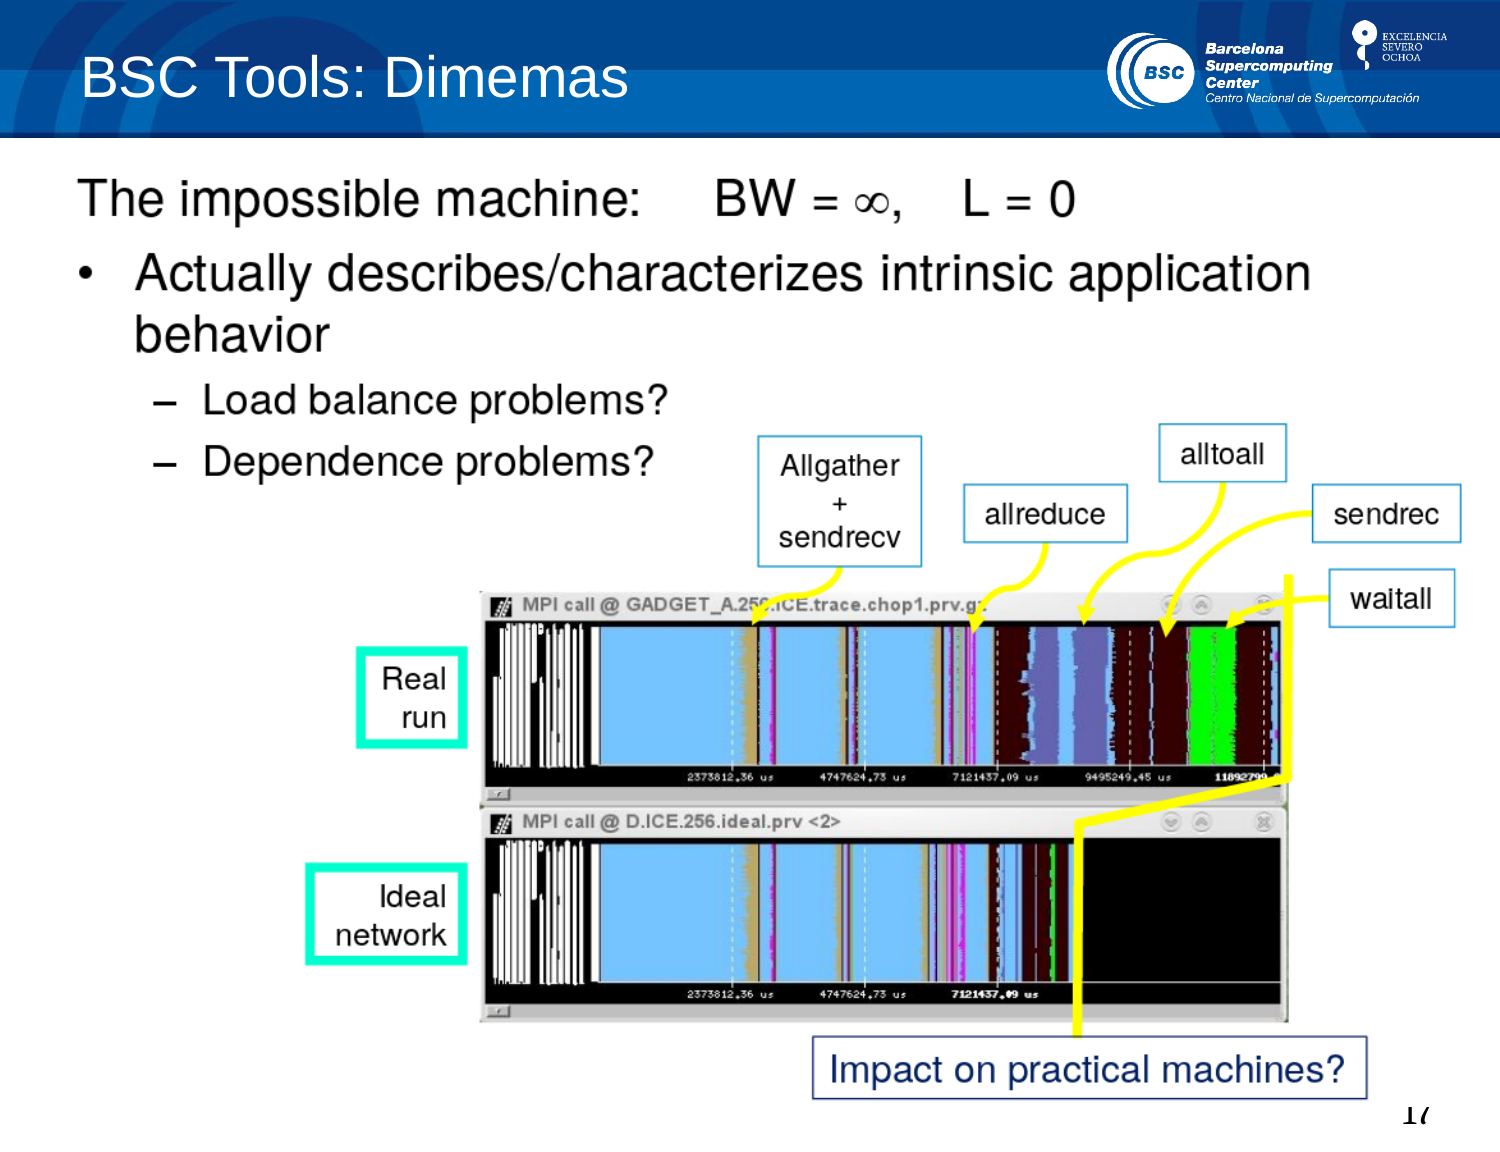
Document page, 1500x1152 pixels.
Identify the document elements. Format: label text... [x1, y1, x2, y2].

picture [0, 170, 1500, 1107]
picture [0, 0, 1500, 138]
title BSC Tools: Dimemas [65, 23, 1081, 138]
